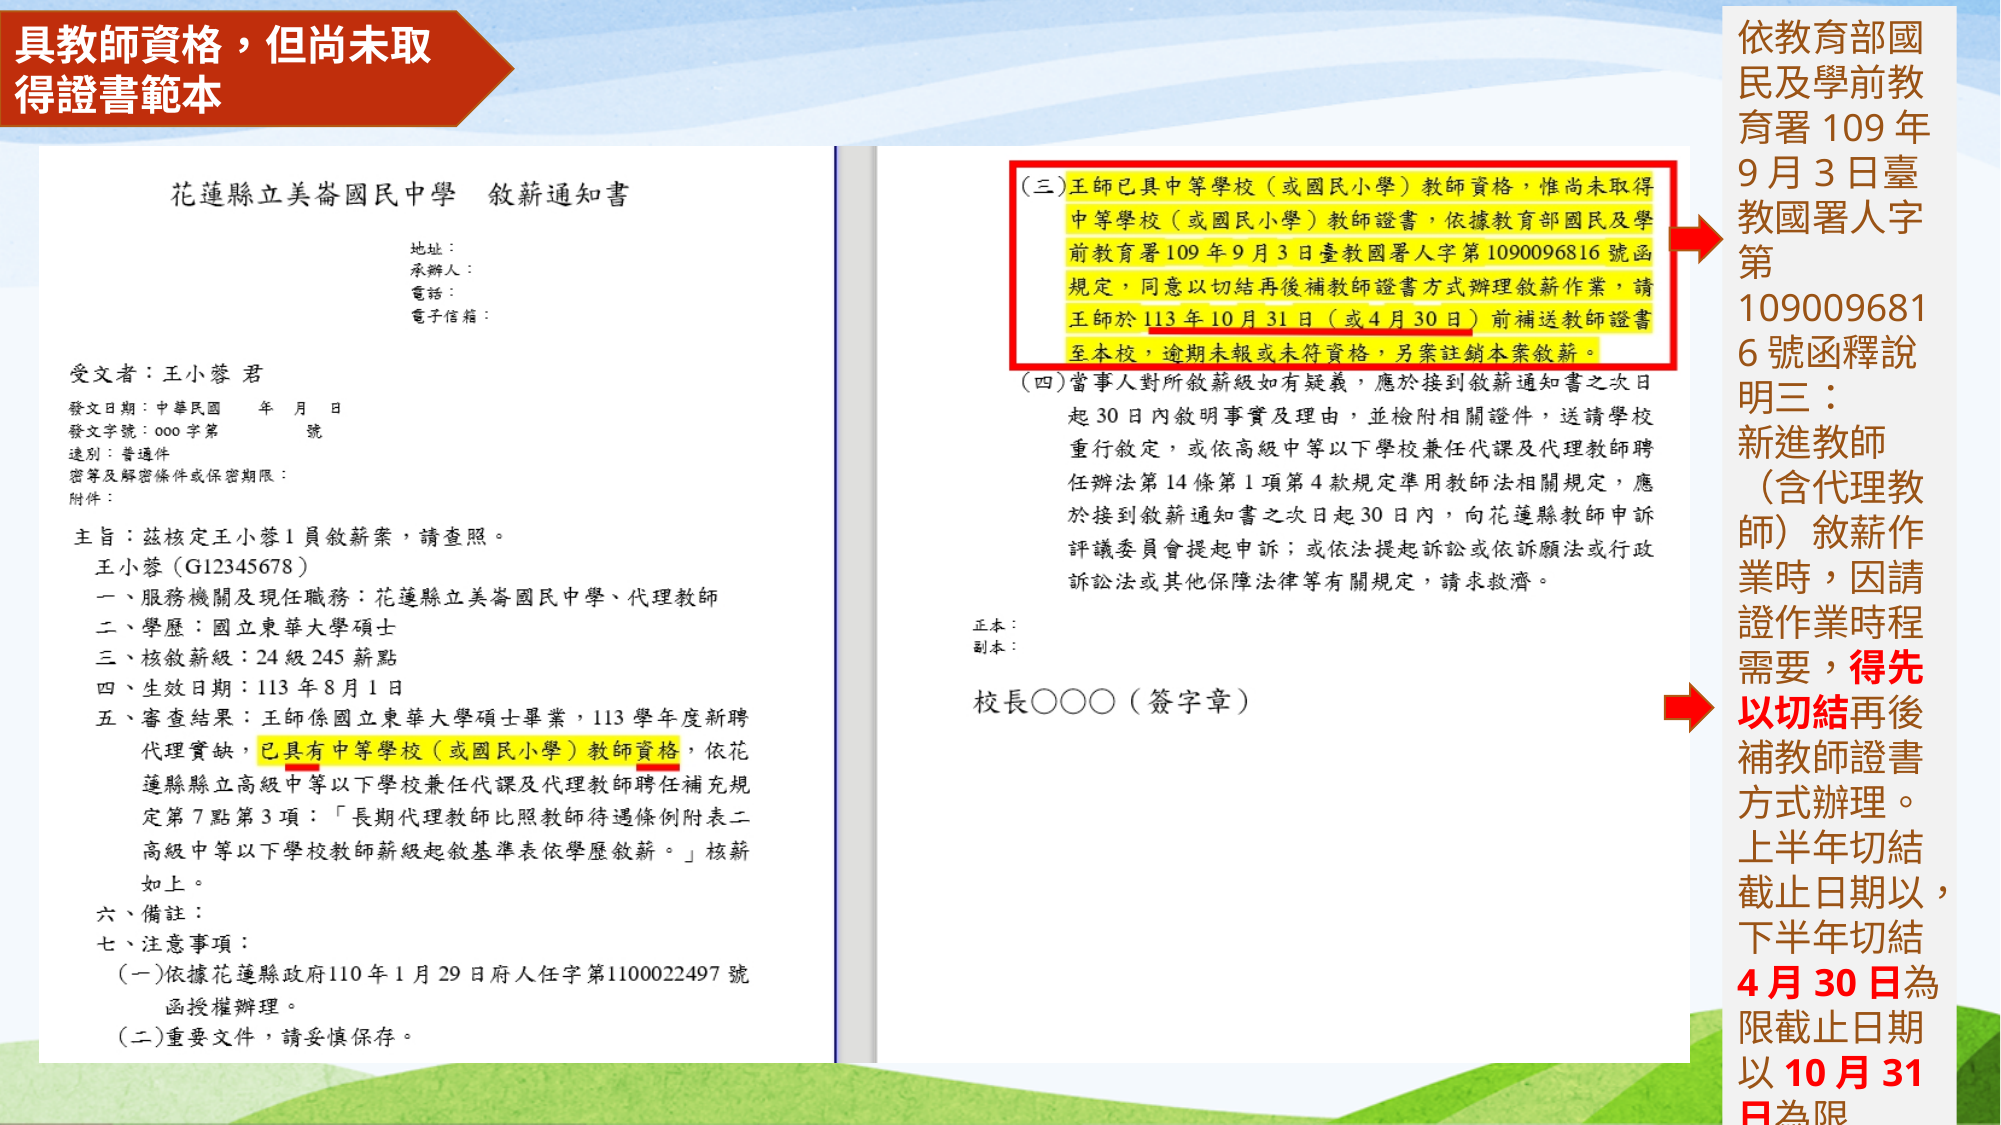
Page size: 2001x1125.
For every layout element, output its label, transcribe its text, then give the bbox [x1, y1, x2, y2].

picture [0, 0, 2001, 1125]
text_box 具教師資格，但尚未取得證書範本 [0, 11, 514, 127]
text_box [1664, 684, 1714, 731]
text_box 依教育部國民及學前教育署109年9月3日臺教國署人字第1090096816號函釋說明三： 新進教師（含代理教師）敘薪作業時，因請證作業時程需要，得先以切結再後補教師證書方式辦理。上半年切結截止日期以，下半年切結4月30日為限截止日期以10月31日為限 [1722, 6, 1957, 1125]
text_box [1669, 216, 1723, 262]
